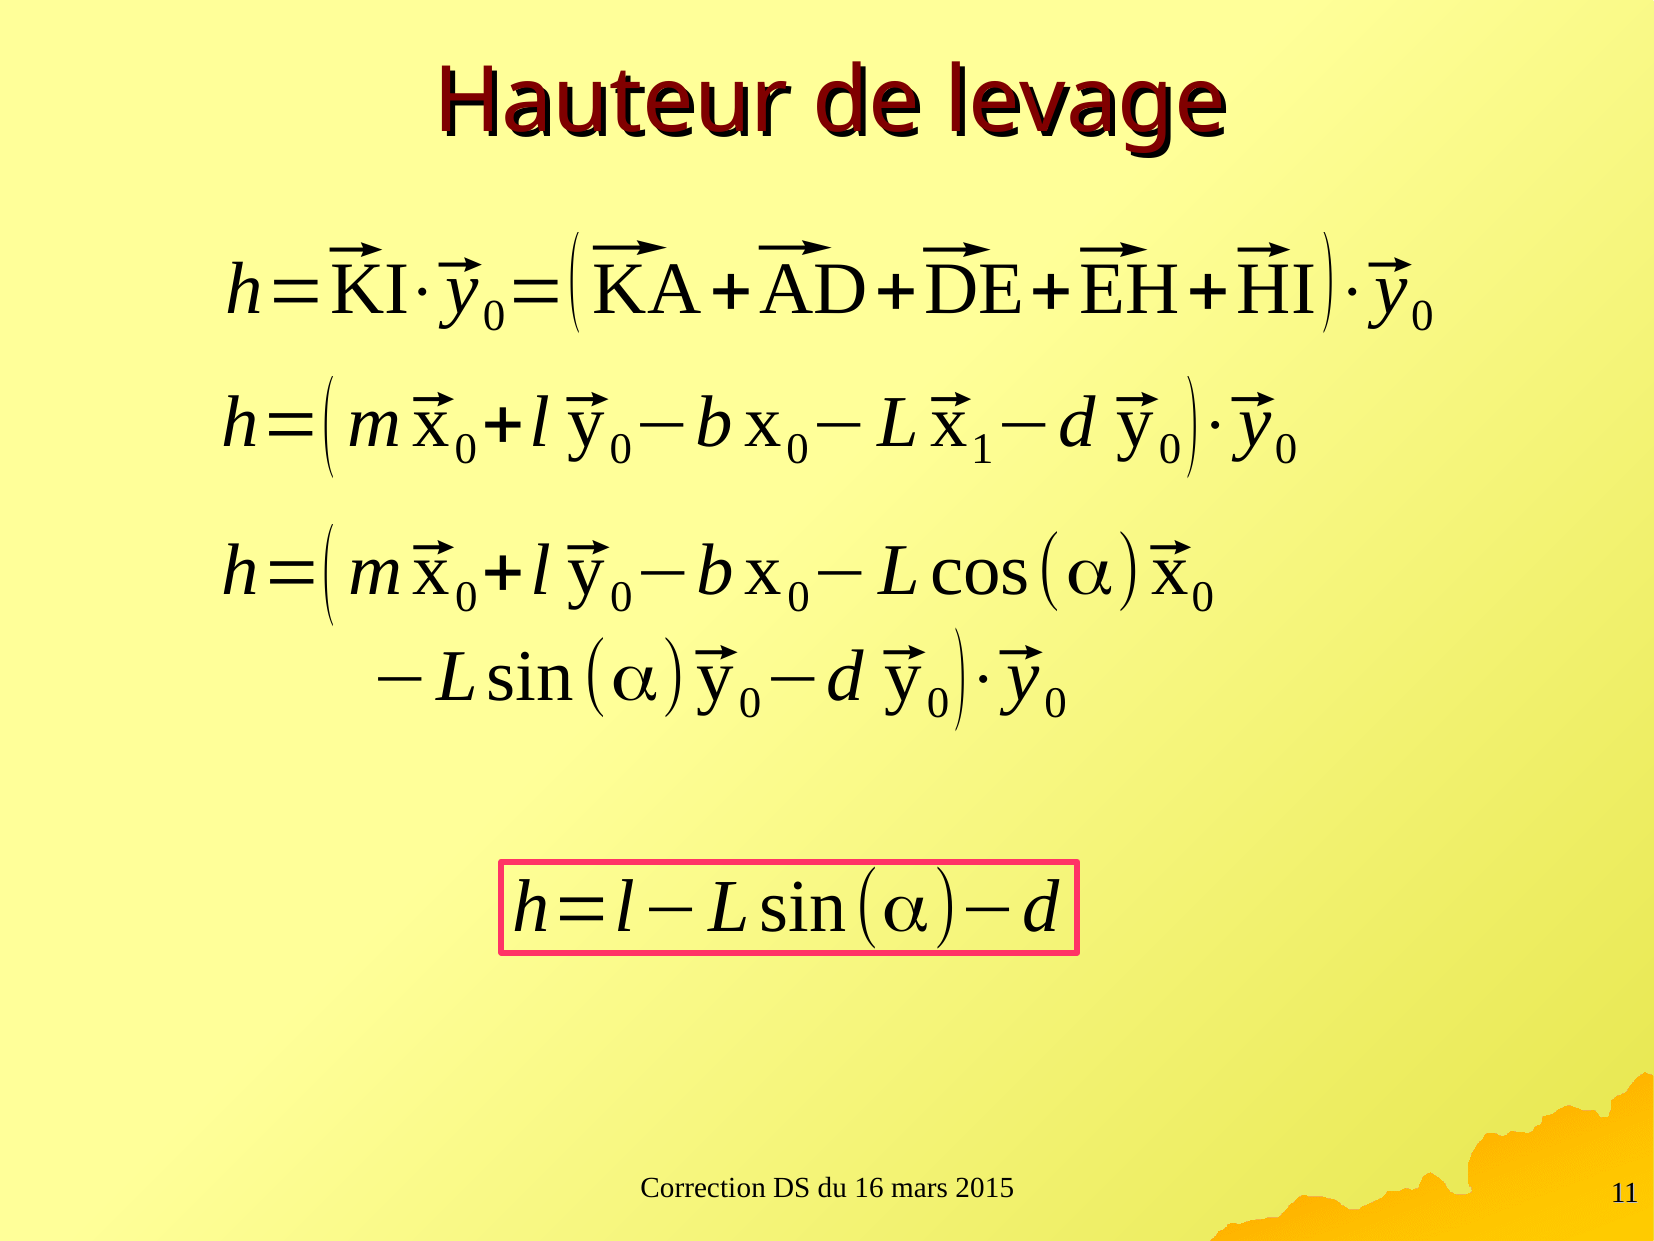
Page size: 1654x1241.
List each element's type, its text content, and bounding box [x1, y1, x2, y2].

title Hauteur de levage [85, 0, 1574, 193]
chart [504, 864, 1075, 950]
chart [213, 524, 1225, 732]
chart [213, 376, 1305, 479]
chart [217, 232, 1441, 341]
